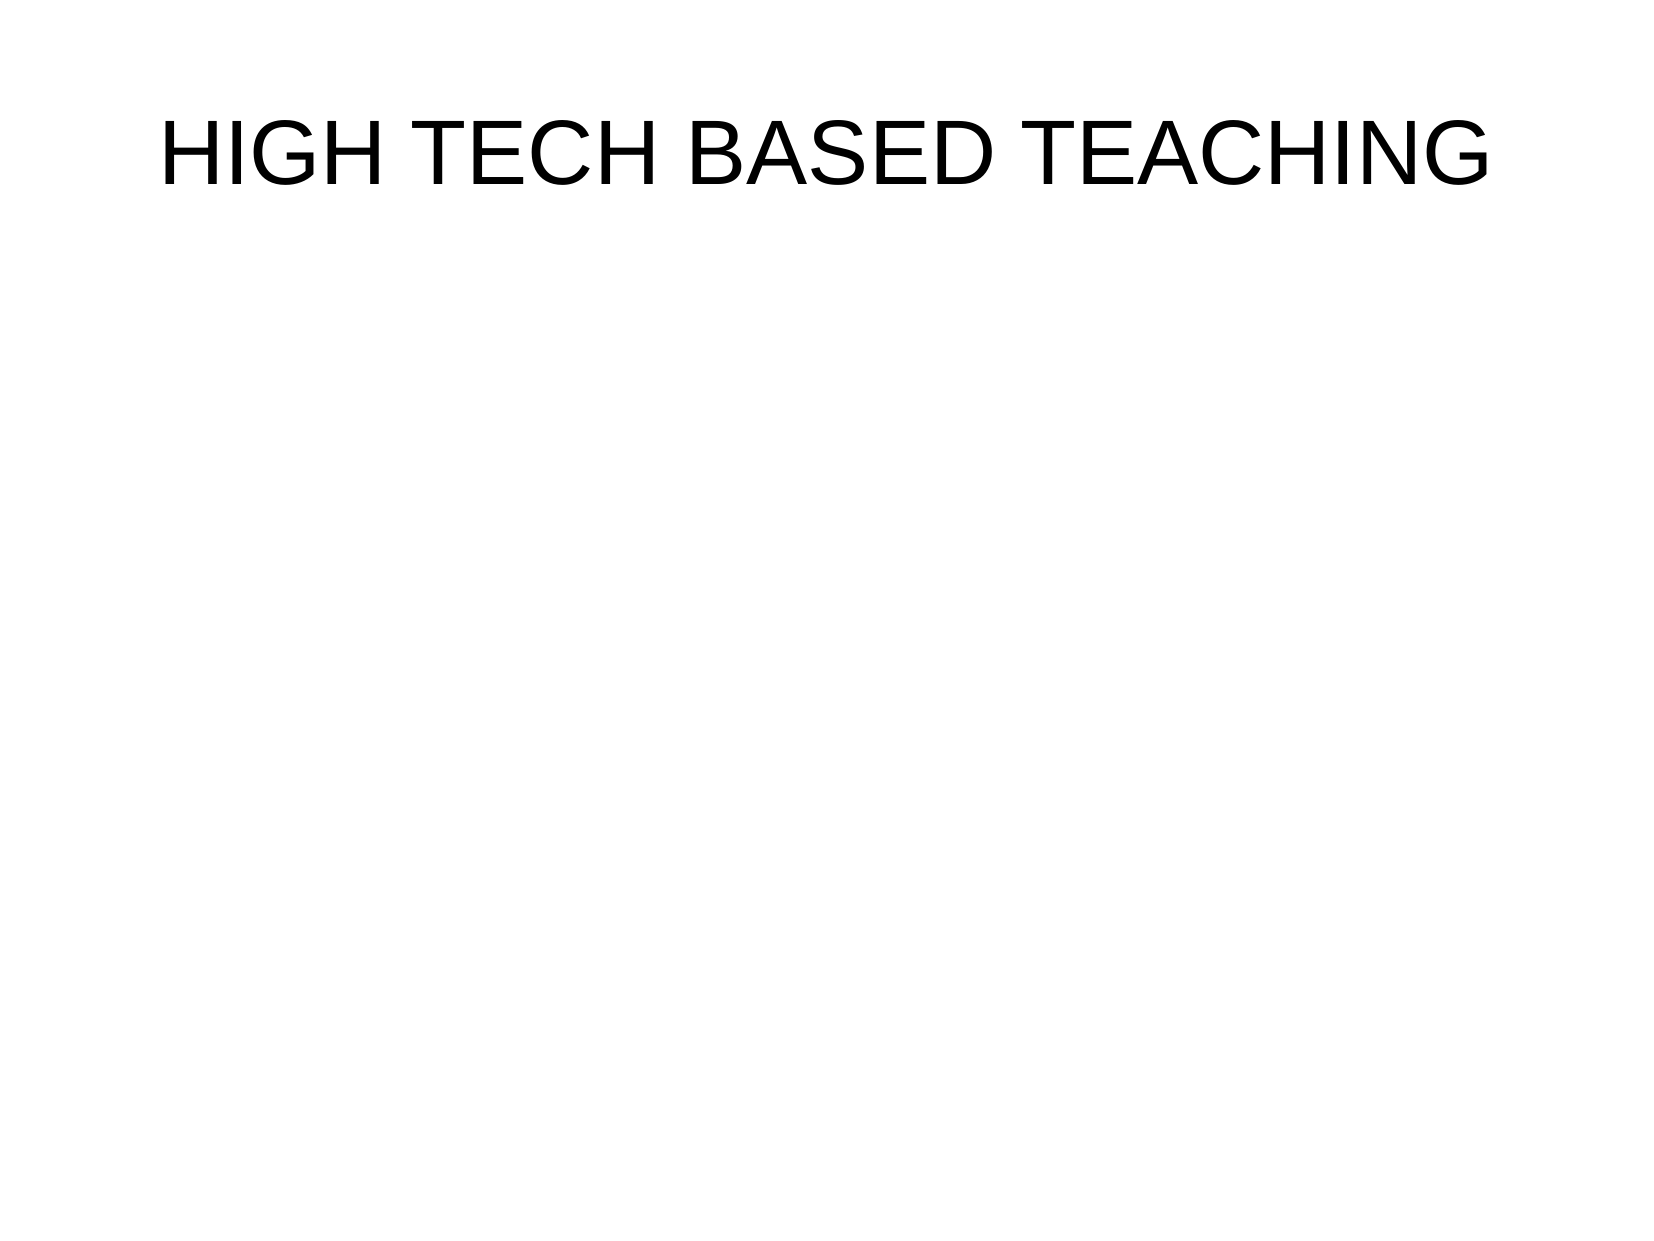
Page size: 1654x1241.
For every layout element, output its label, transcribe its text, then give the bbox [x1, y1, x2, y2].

title HIGH TECH BASED TEACHING [82, 49, 1571, 257]
